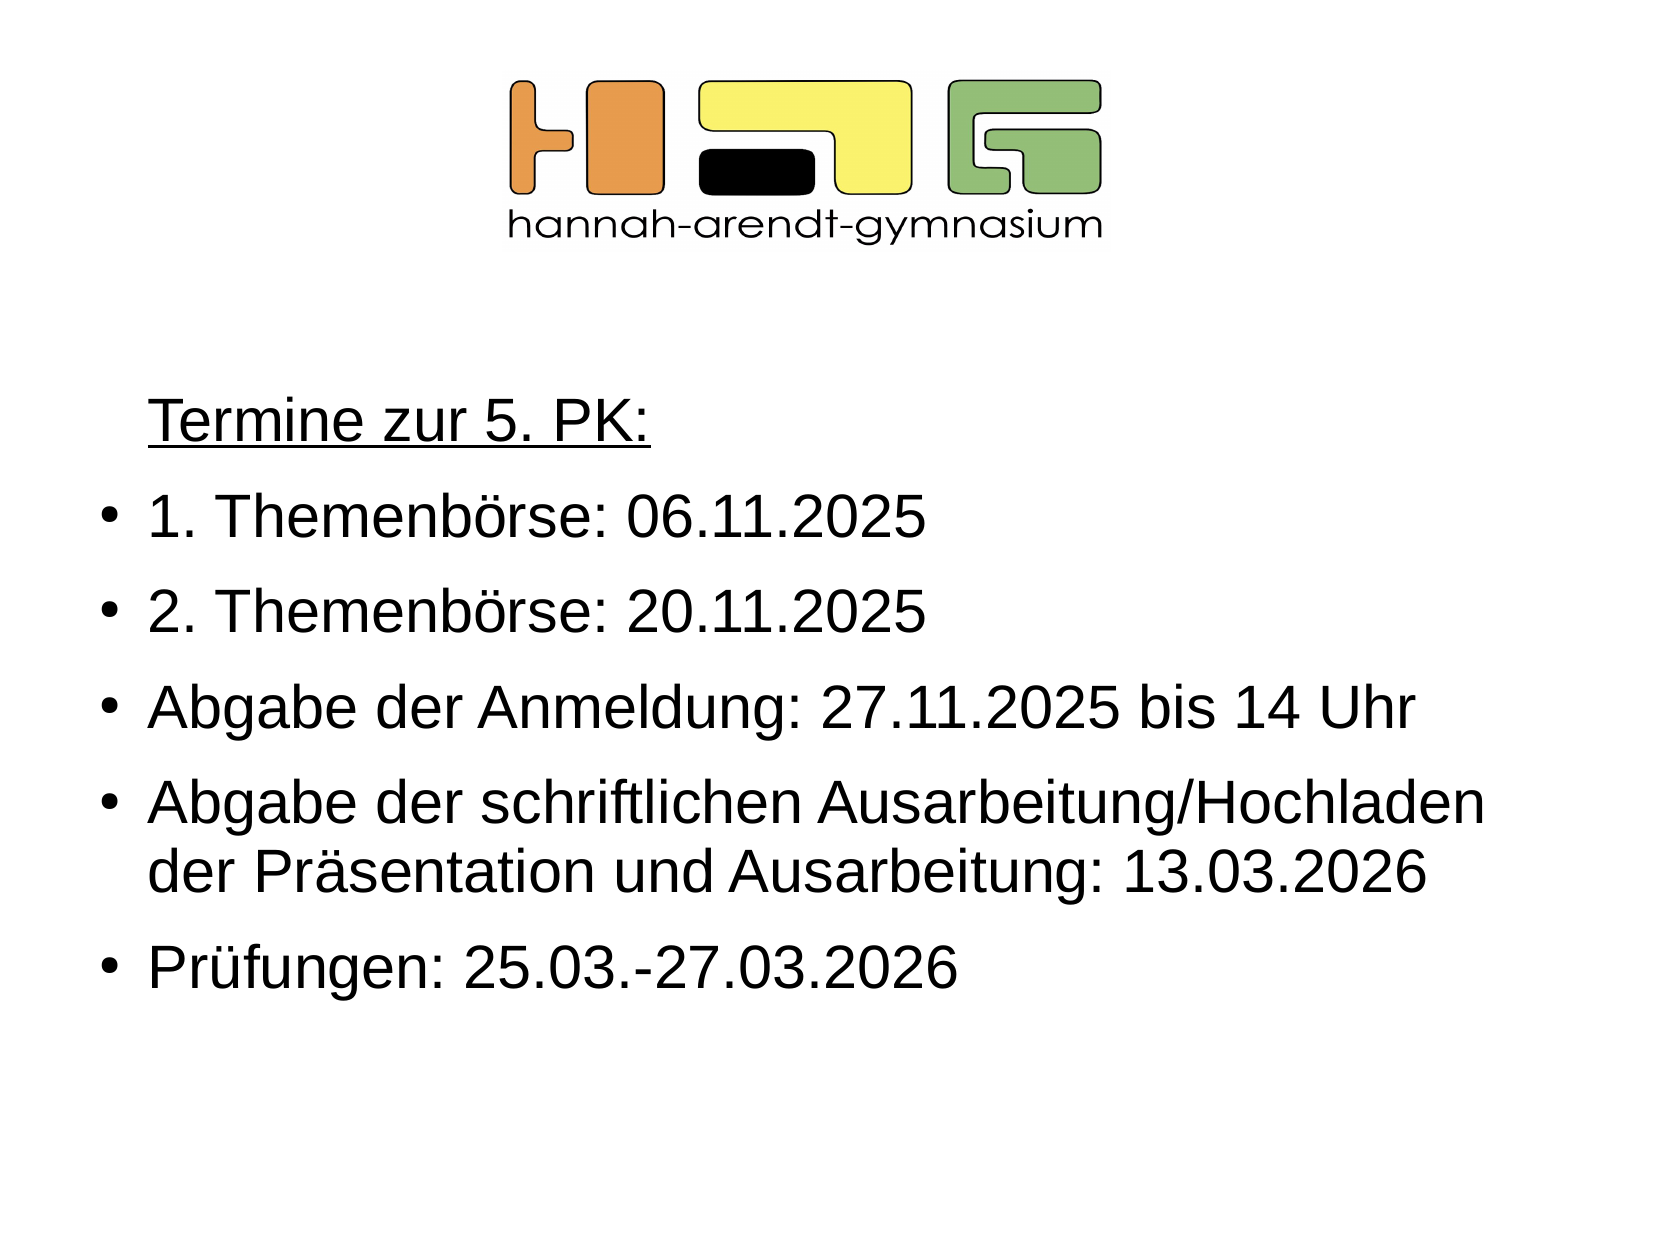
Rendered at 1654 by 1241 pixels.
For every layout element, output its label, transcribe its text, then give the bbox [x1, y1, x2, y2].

picture [502, 70, 1111, 253]
list Termine zur 5. PK: 1. Themenbörse: 06.11.2025 2. Themenbörse: 20.11.2025 Abgabe der Anmeldung: 27.11.2025 bis 14 Uhr Abgabe der schriftlichen Ausarbeitung/Hochladen der Präsentation und Ausarbeitung: 13.03.2026 Prüfungen: 25.03.-27.03.2026 [82, 290, 1571, 1010]
